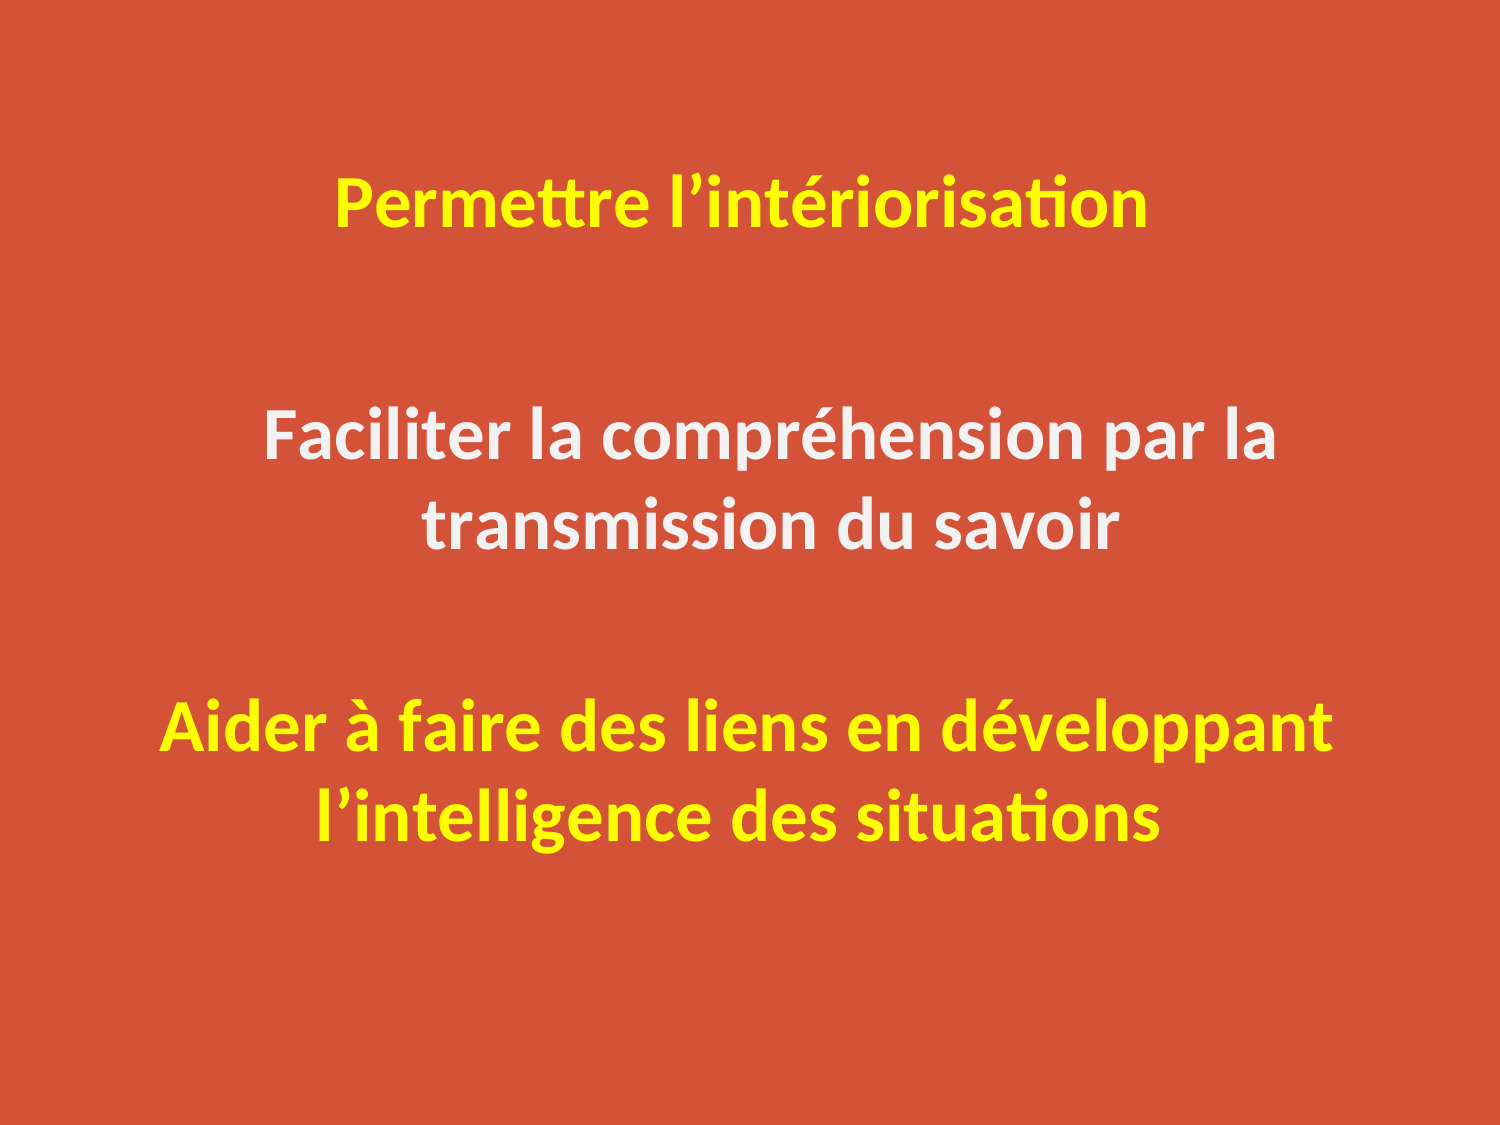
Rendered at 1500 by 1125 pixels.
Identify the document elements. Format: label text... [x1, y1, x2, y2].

text_box Aider à faire des liens en développant l’intelligence des situations [71, 668, 1424, 865]
text_box Faciliter la compréhension par la transmission du savoir [125, 377, 1419, 573]
text_box Permettre l’intériorisation [66, 144, 1419, 251]
